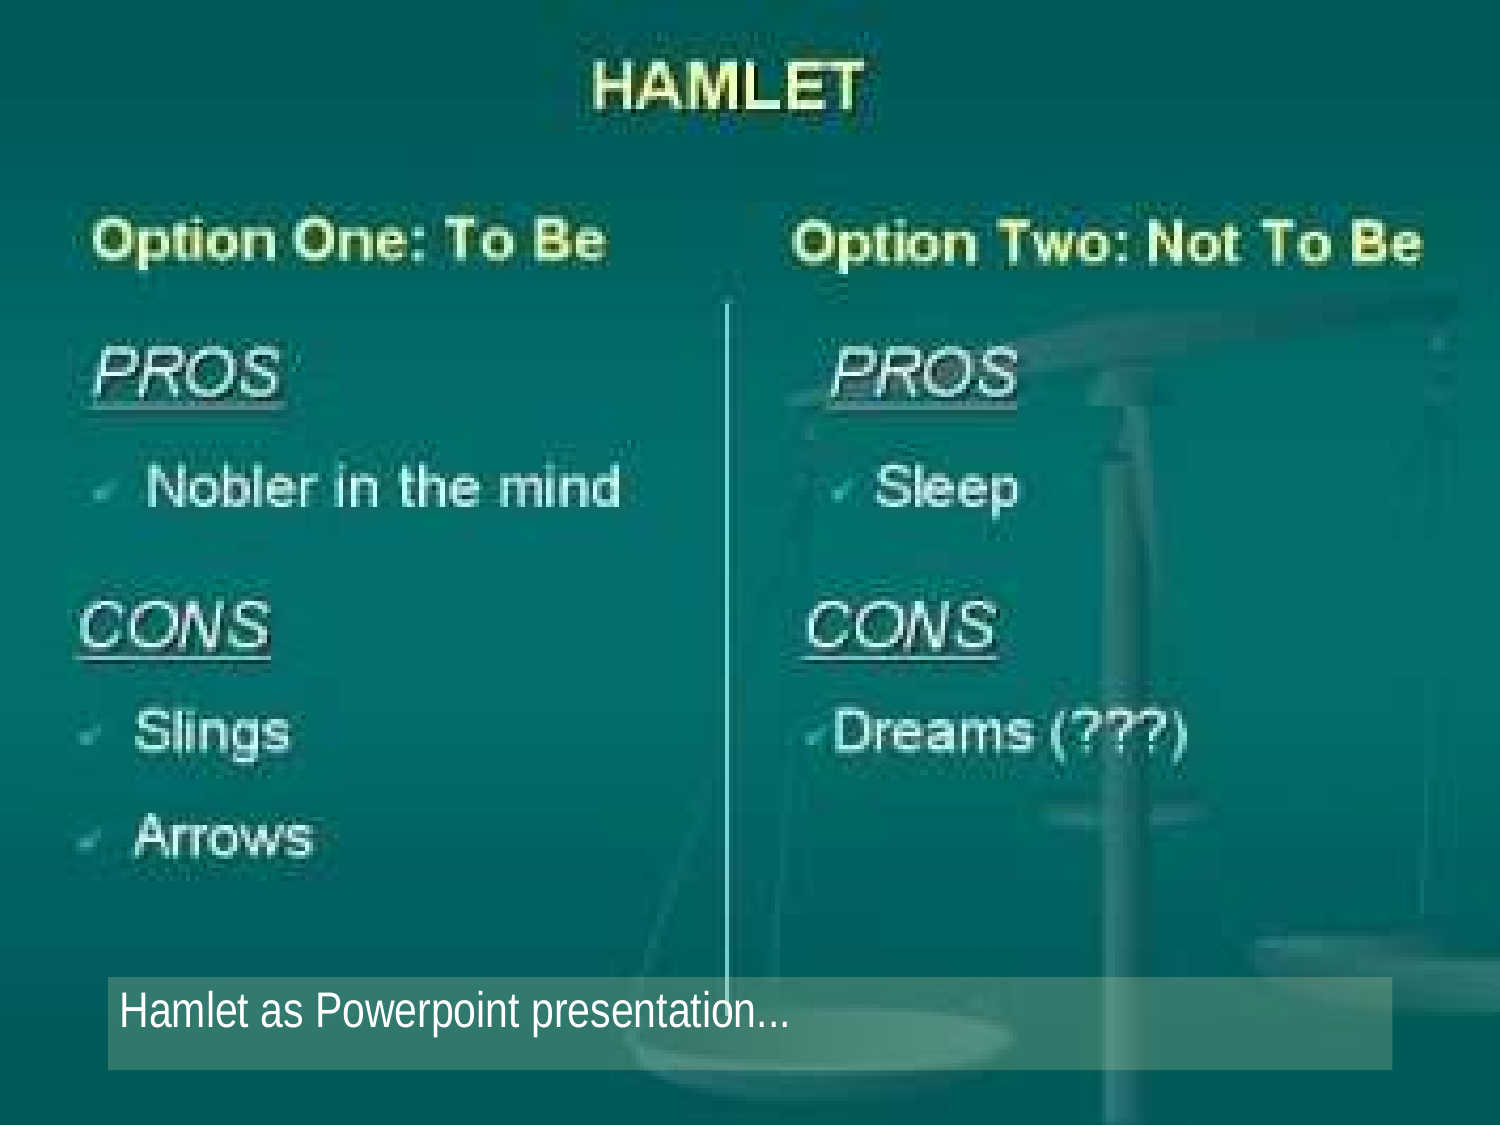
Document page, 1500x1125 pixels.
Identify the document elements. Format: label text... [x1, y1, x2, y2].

picture [0, 0, 1500, 1125]
text_box Hamlet as Powerpoint presentation... [108, 977, 1393, 1071]
